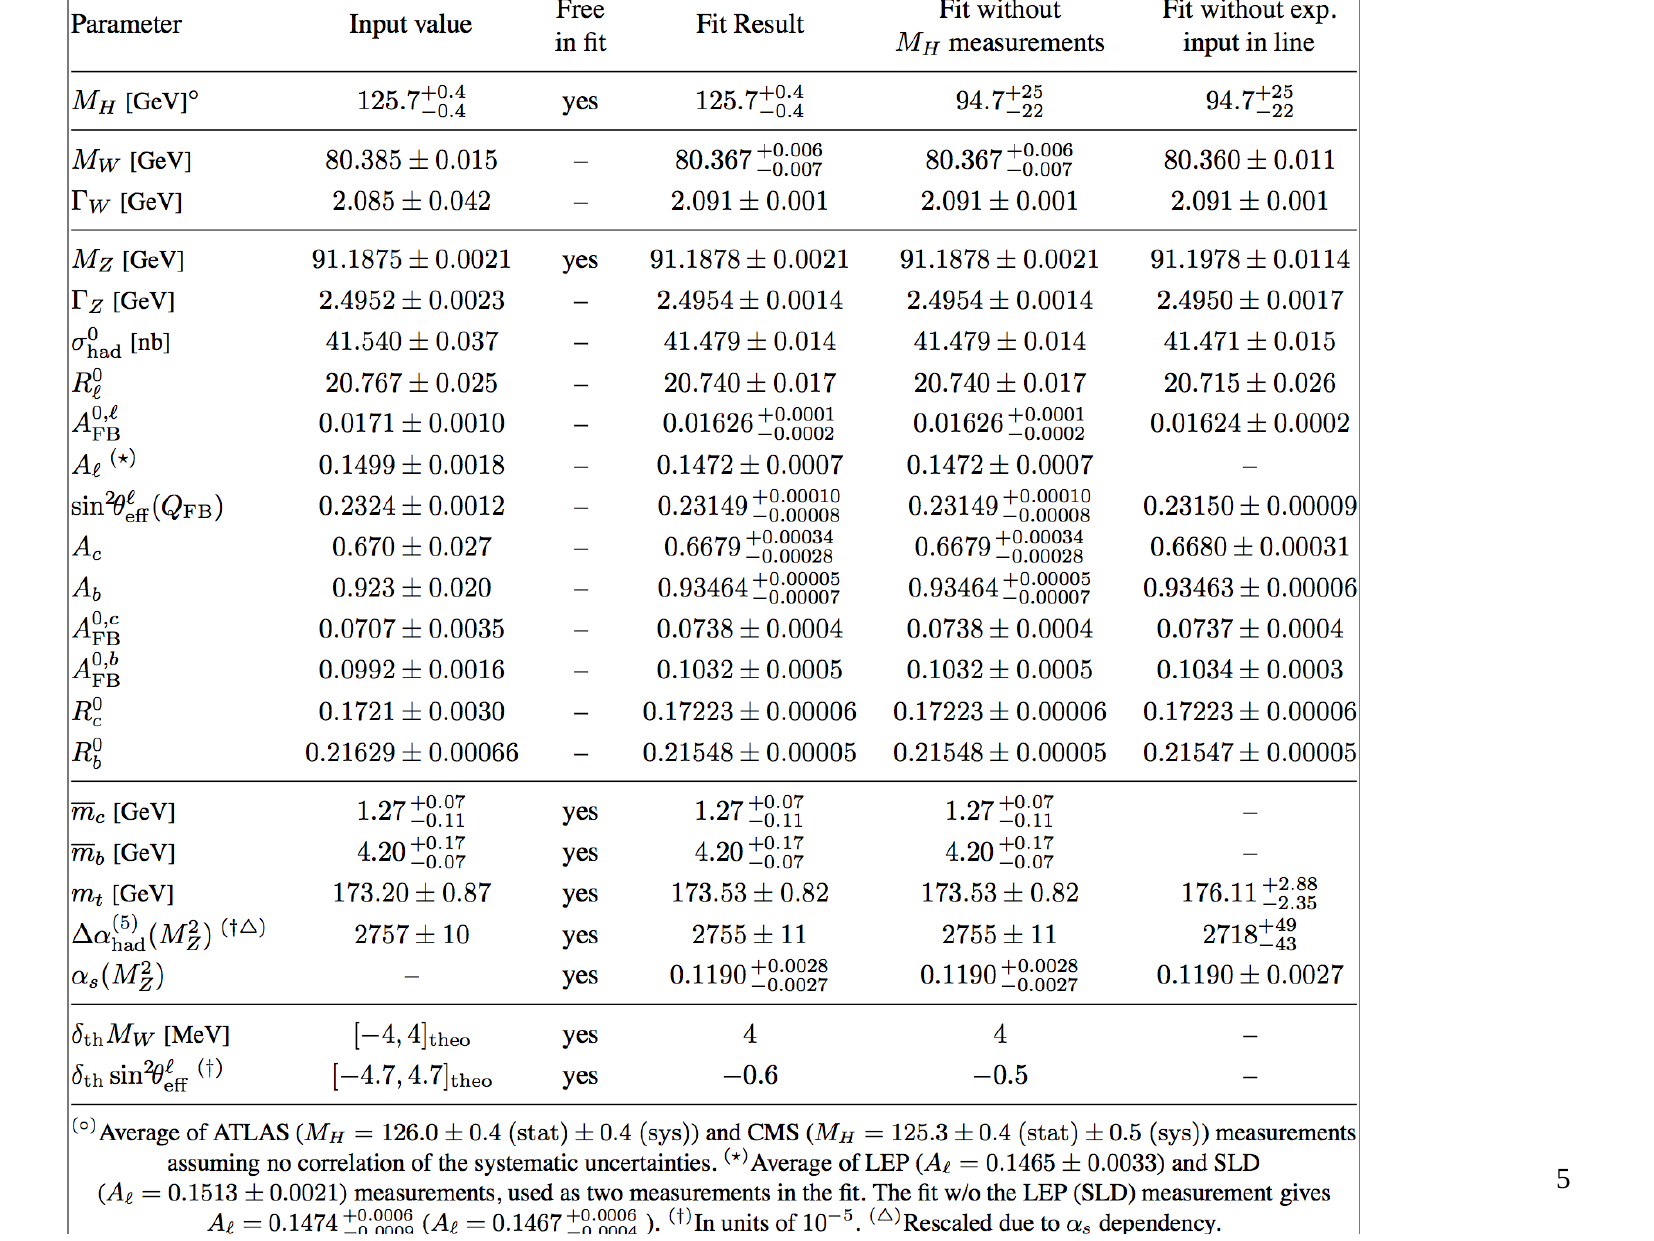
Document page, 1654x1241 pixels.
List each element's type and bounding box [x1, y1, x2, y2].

picture [67, 0, 1360, 1234]
